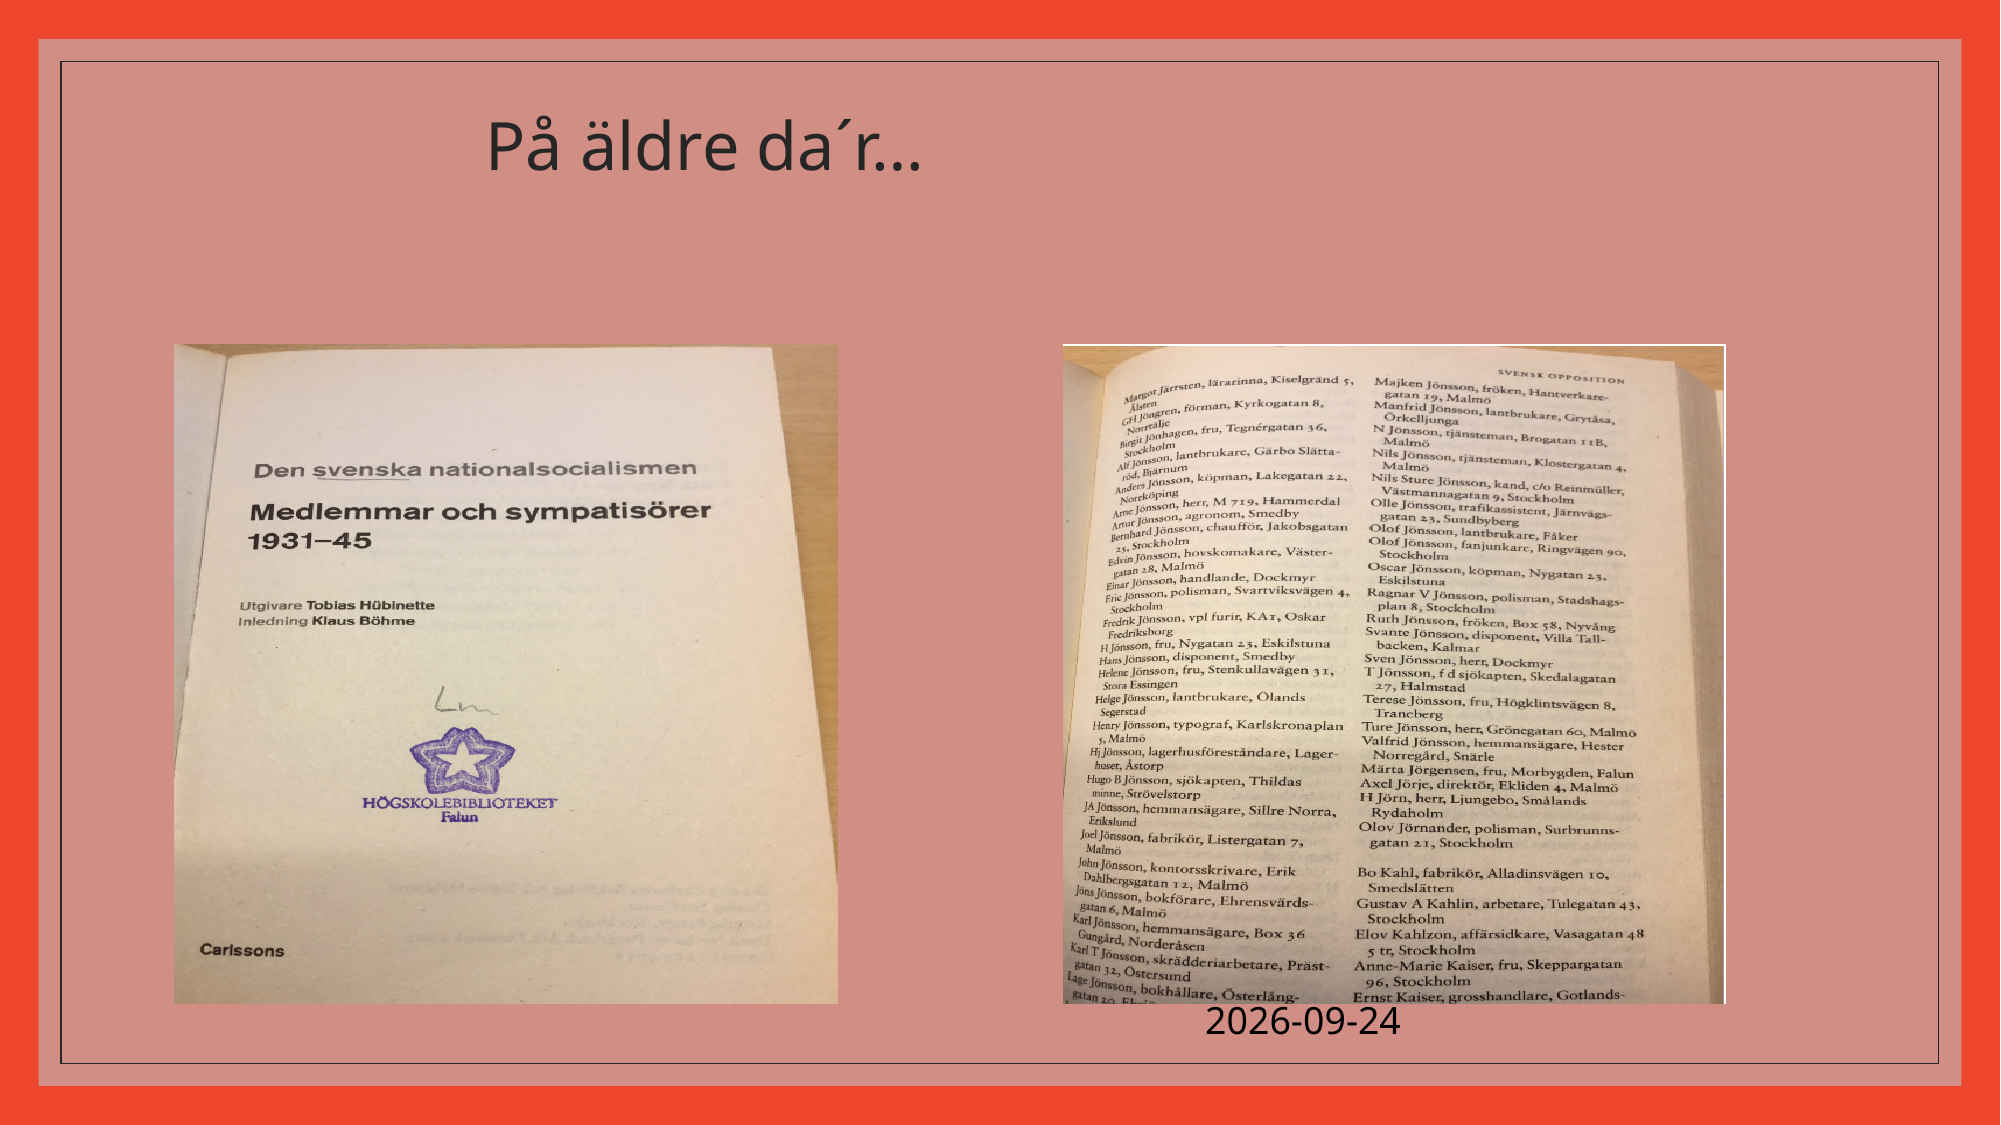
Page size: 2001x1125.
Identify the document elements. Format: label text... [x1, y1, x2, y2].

picture [1063, 344, 1726, 1005]
slide_number 2020-10-11 [1190, 990, 1665, 1050]
title På äldre da´r… [174, 105, 1825, 331]
picture [174, 344, 838, 1005]
